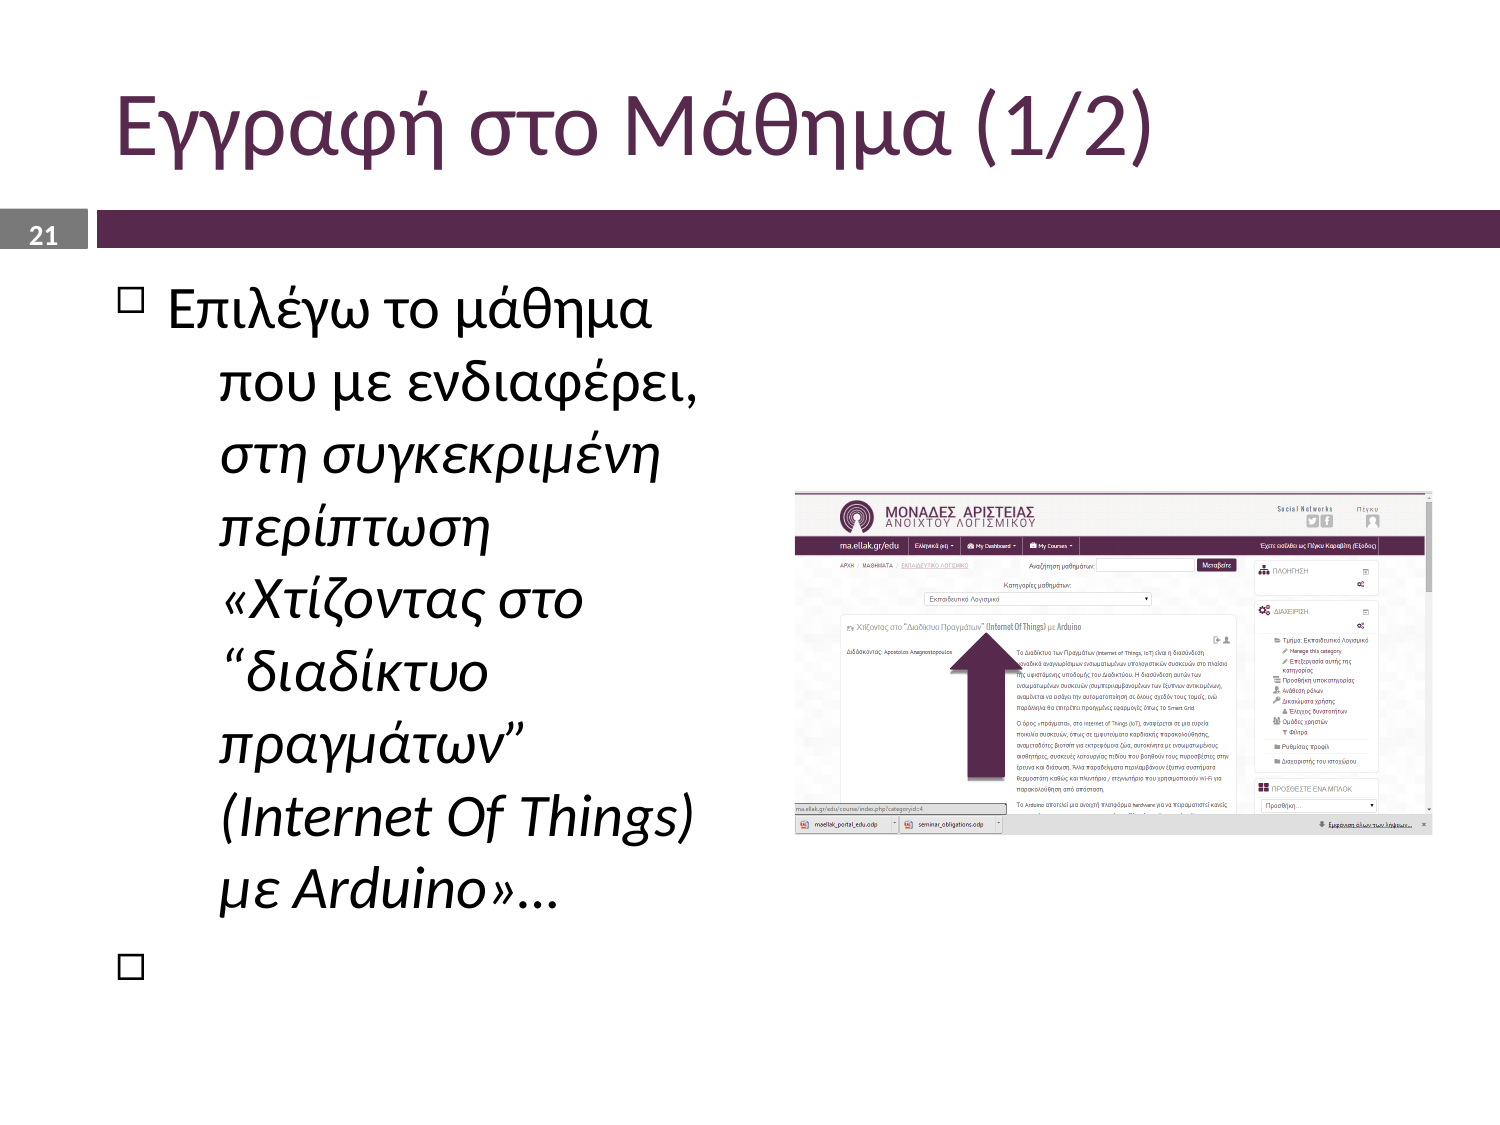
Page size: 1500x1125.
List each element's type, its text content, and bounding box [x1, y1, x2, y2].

text_box [0, 208, 88, 249]
picture [794, 491, 1433, 835]
text_box [950, 633, 1022, 777]
list Επιλέγω το μάθημα που με ενδιαφέρει, στη συγκεκριμένη περίπτωση «Χτίζοντας στο “διαδίκτυο πραγμάτων” (Internet Of Things) με Arduino»… [99, 260, 738, 1011]
title Εγγραφή στο Μάθημα (1/2) [99, 37, 1438, 201]
